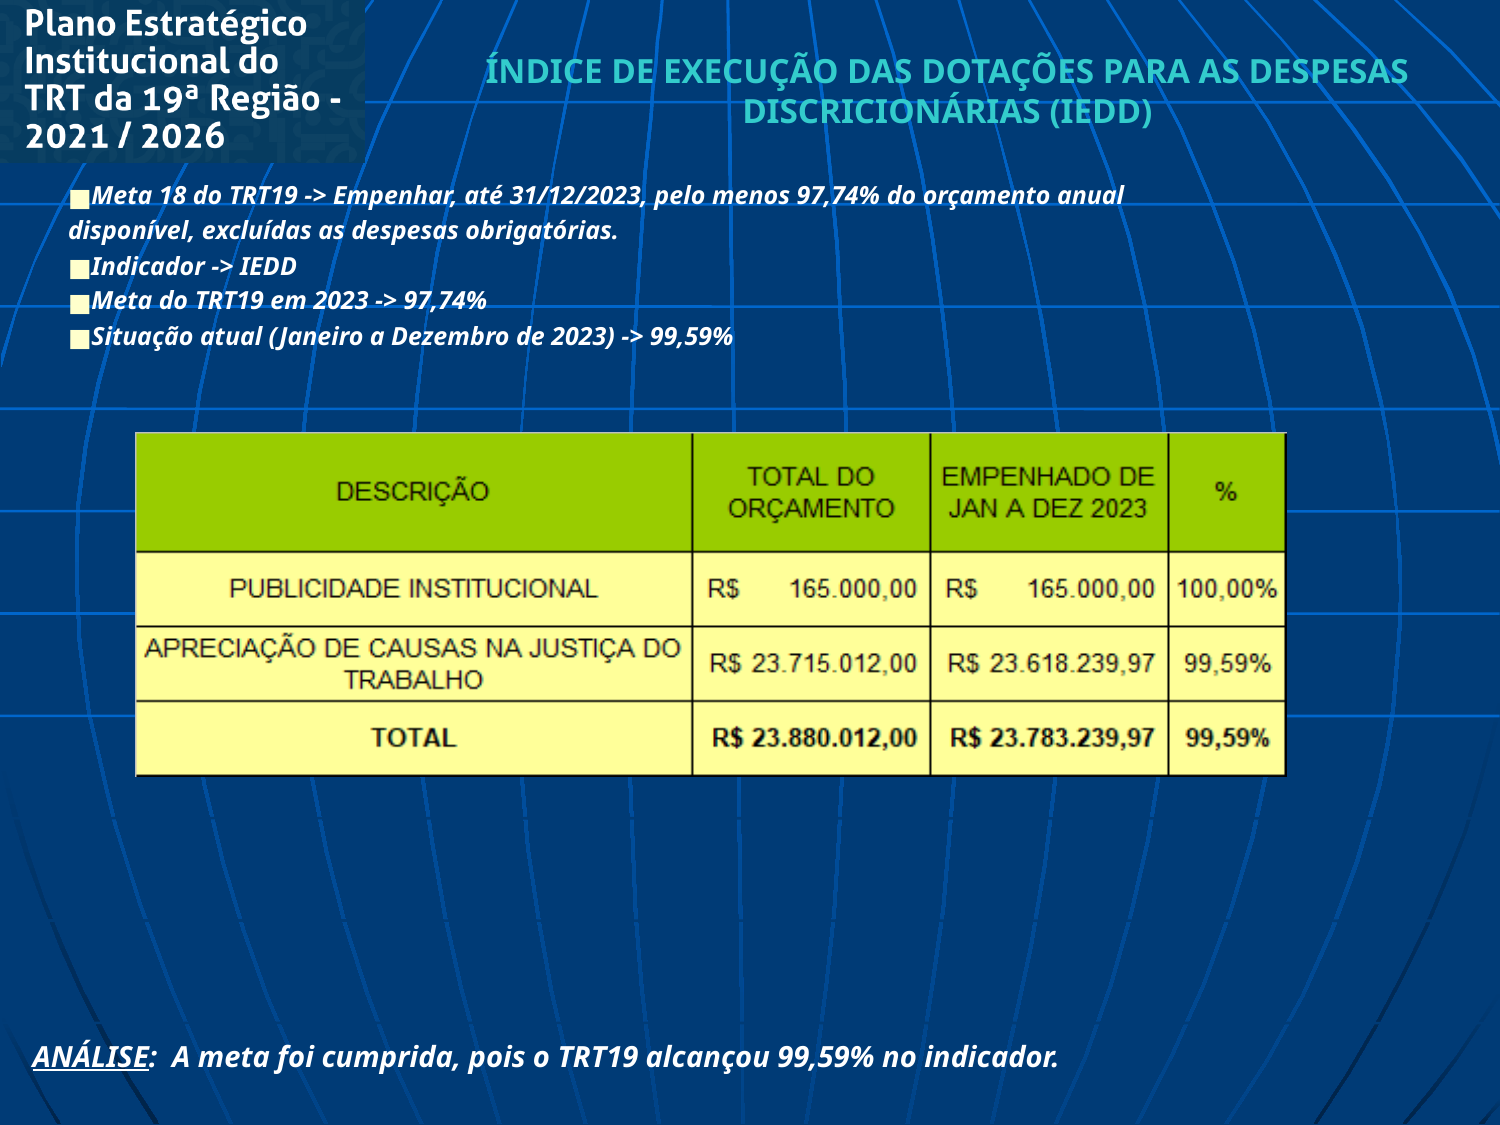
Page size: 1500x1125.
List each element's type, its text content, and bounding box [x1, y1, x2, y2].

text_box Meta 18 do TRT19 -> Empenhar, até 31/12/2023, pelo menos 97,74% do orçamento anual disponível, excluídas as despesas obrigatórias. Indicador -> IEDD Meta do TRT19 em 2023 -> 97,74% Situação atual (Janeiro a Dezembro de 2023) -> 99,59% [53, 172, 1459, 374]
text_box ÍNDICE DE EXECUÇÃO DAS DOTAÇÕES PARA AS DESPESAS DISCRICIONÁRIAS (IEDD) [395, 42, 1500, 138]
text_box ANÁLISE: A meta foi cumprida, pois o TRT19 alcançou 99,59% no indicador. [17, 1030, 1424, 1125]
picture [135, 432, 1287, 777]
picture [0, 0, 365, 163]
